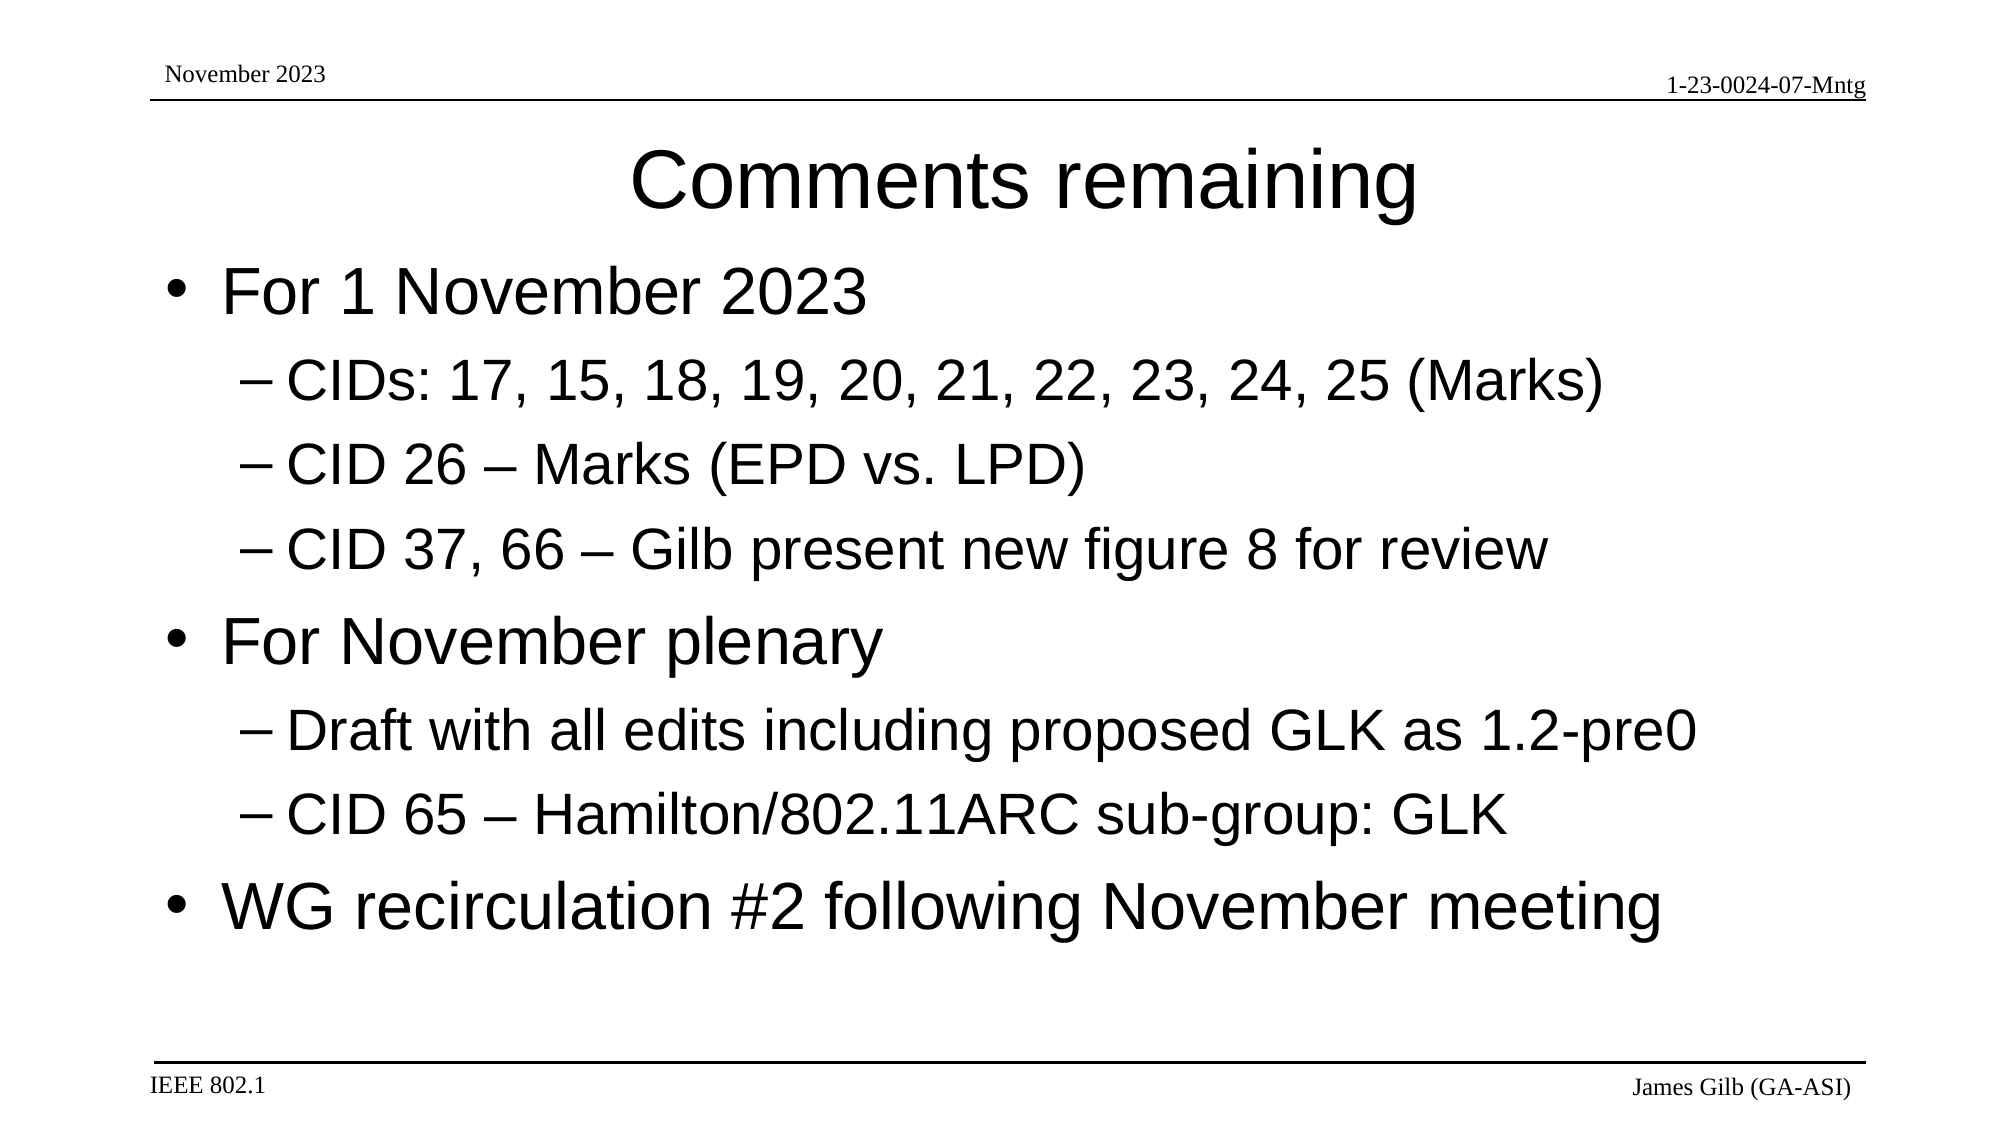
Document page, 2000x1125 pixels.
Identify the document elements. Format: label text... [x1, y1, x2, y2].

list For 1 November 2023 CIDs: 17, 15, 18, 19, 20, 21, 22, 23, 24, 25 (Marks) CID 26 – Marks (EPD vs. LPD) CID 37, 66 – Gilb present new figure 8 for review For November plenary Draft with all edits including proposed GLK as 1.2-pre0 CID 65 – Hamilton/802.11ARC sub-group: GLK WG recirculation #2 following November meeting [149, 239, 1900, 1051]
title Comments remaining [150, 112, 1900, 238]
